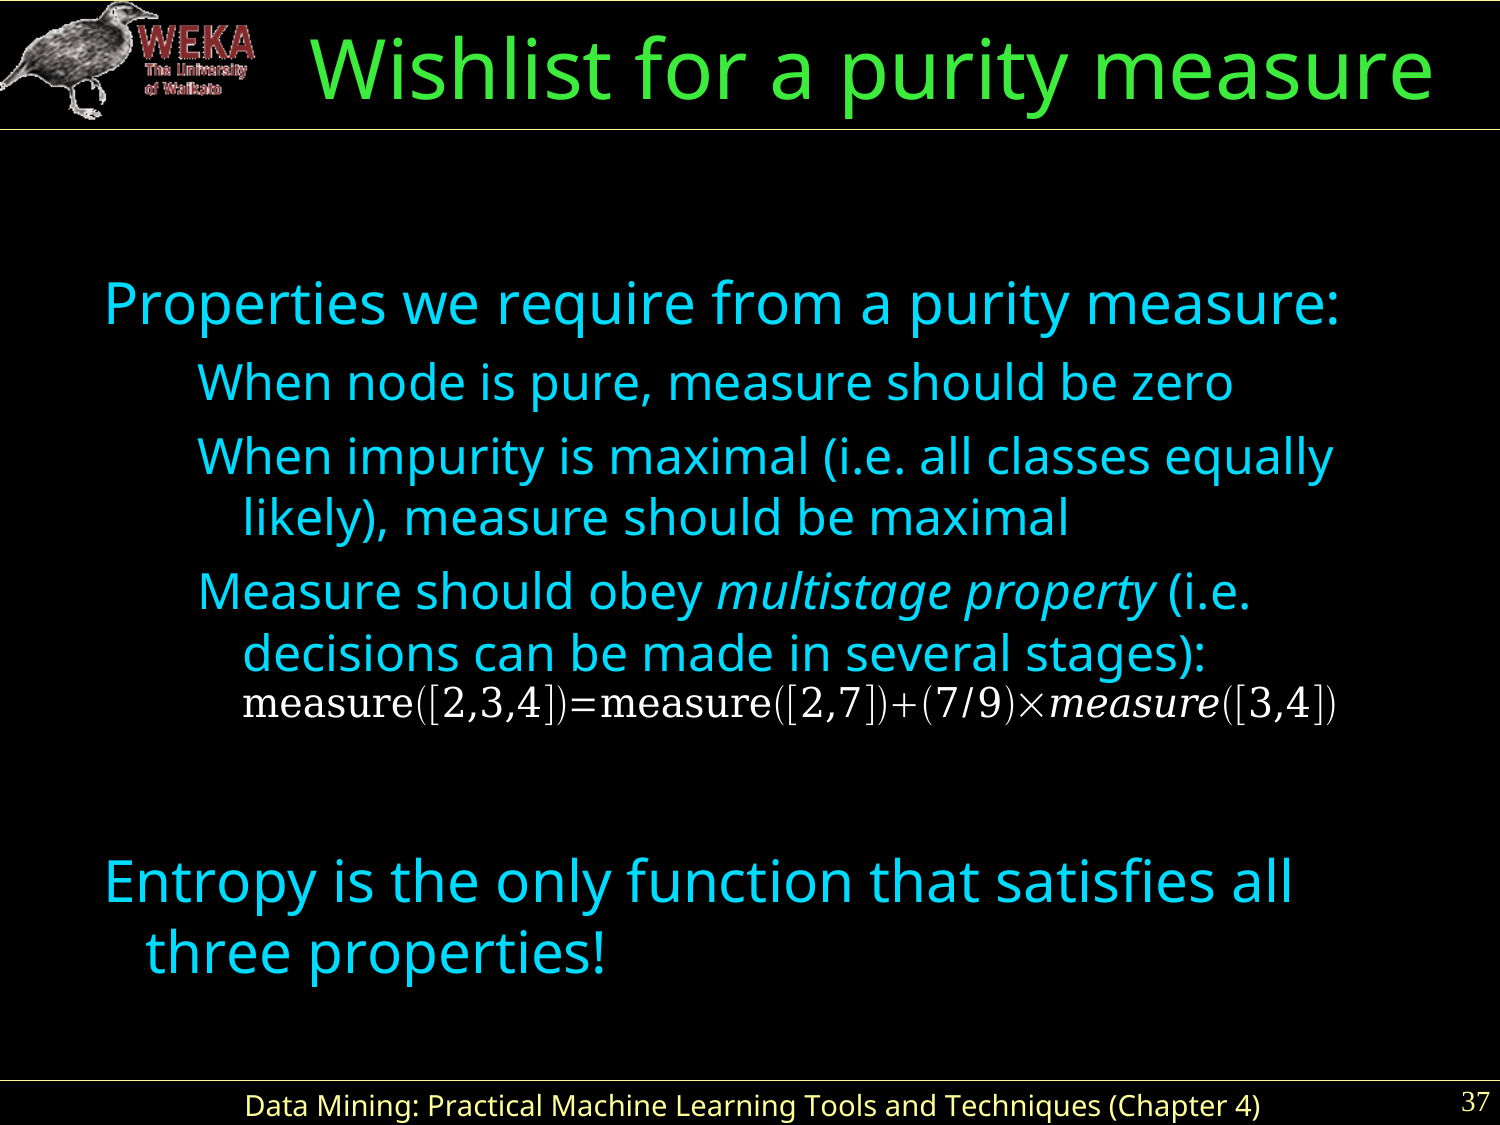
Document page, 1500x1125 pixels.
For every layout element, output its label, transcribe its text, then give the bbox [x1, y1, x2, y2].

text_box Properties we require from a purity measure: When node is pure, measure should be zero When impurity is maximal (i.e. all classes equally likely), measure should be maximal Measure should obey multistage property (i.e. decisions can be made in several stages): Entropy is the only function that satisfies all three properties! [88, 260, 1388, 936]
title Wishlist for a purity measure [295, 0, 1500, 148]
chart [236, 679, 1343, 728]
picture [0, 1, 266, 129]
